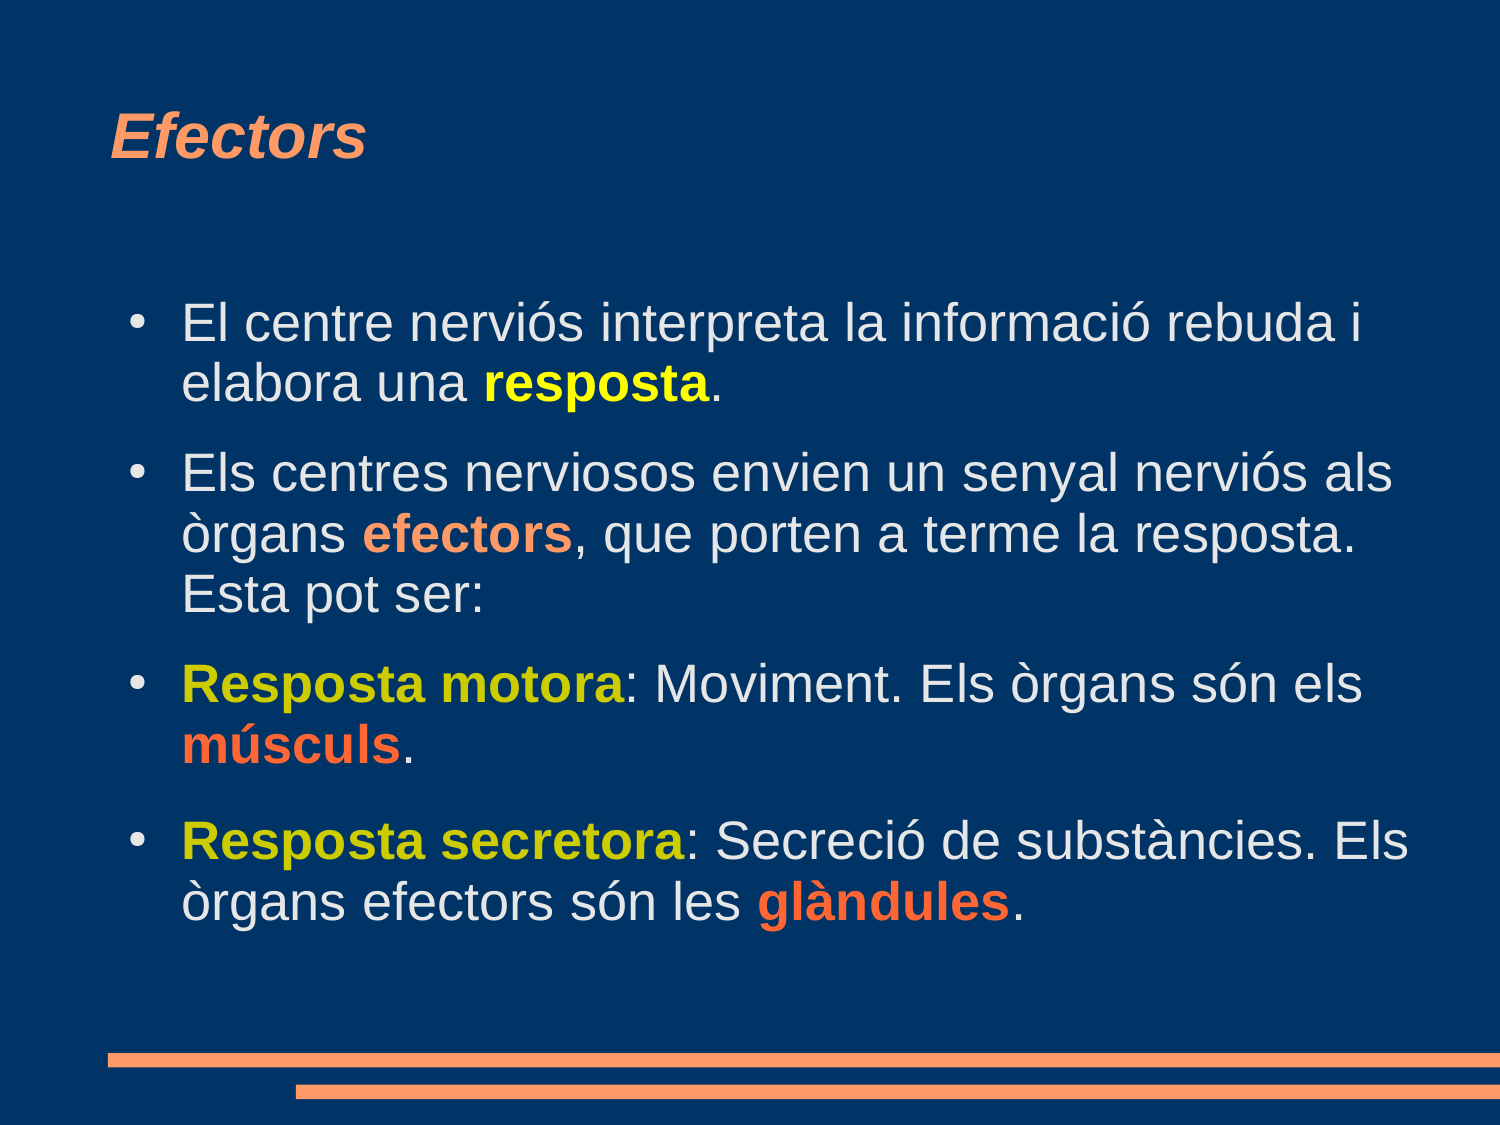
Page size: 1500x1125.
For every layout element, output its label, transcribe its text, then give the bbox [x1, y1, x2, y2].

title Efectors [110, 41, 1392, 230]
list El centre nerviós interpreta la informació rebuda i elabora una resposta. Els centres nerviosos envien un senyal nerviós als òrgans efectors, que porten a terme la resposta. Esta pot ser: Resposta motora: Moviment. Els òrgans són els músculs. Resposta secretora: Secreció de substàncies. Els òrgans efectors són les glàndules. [110, 292, 1416, 1029]
